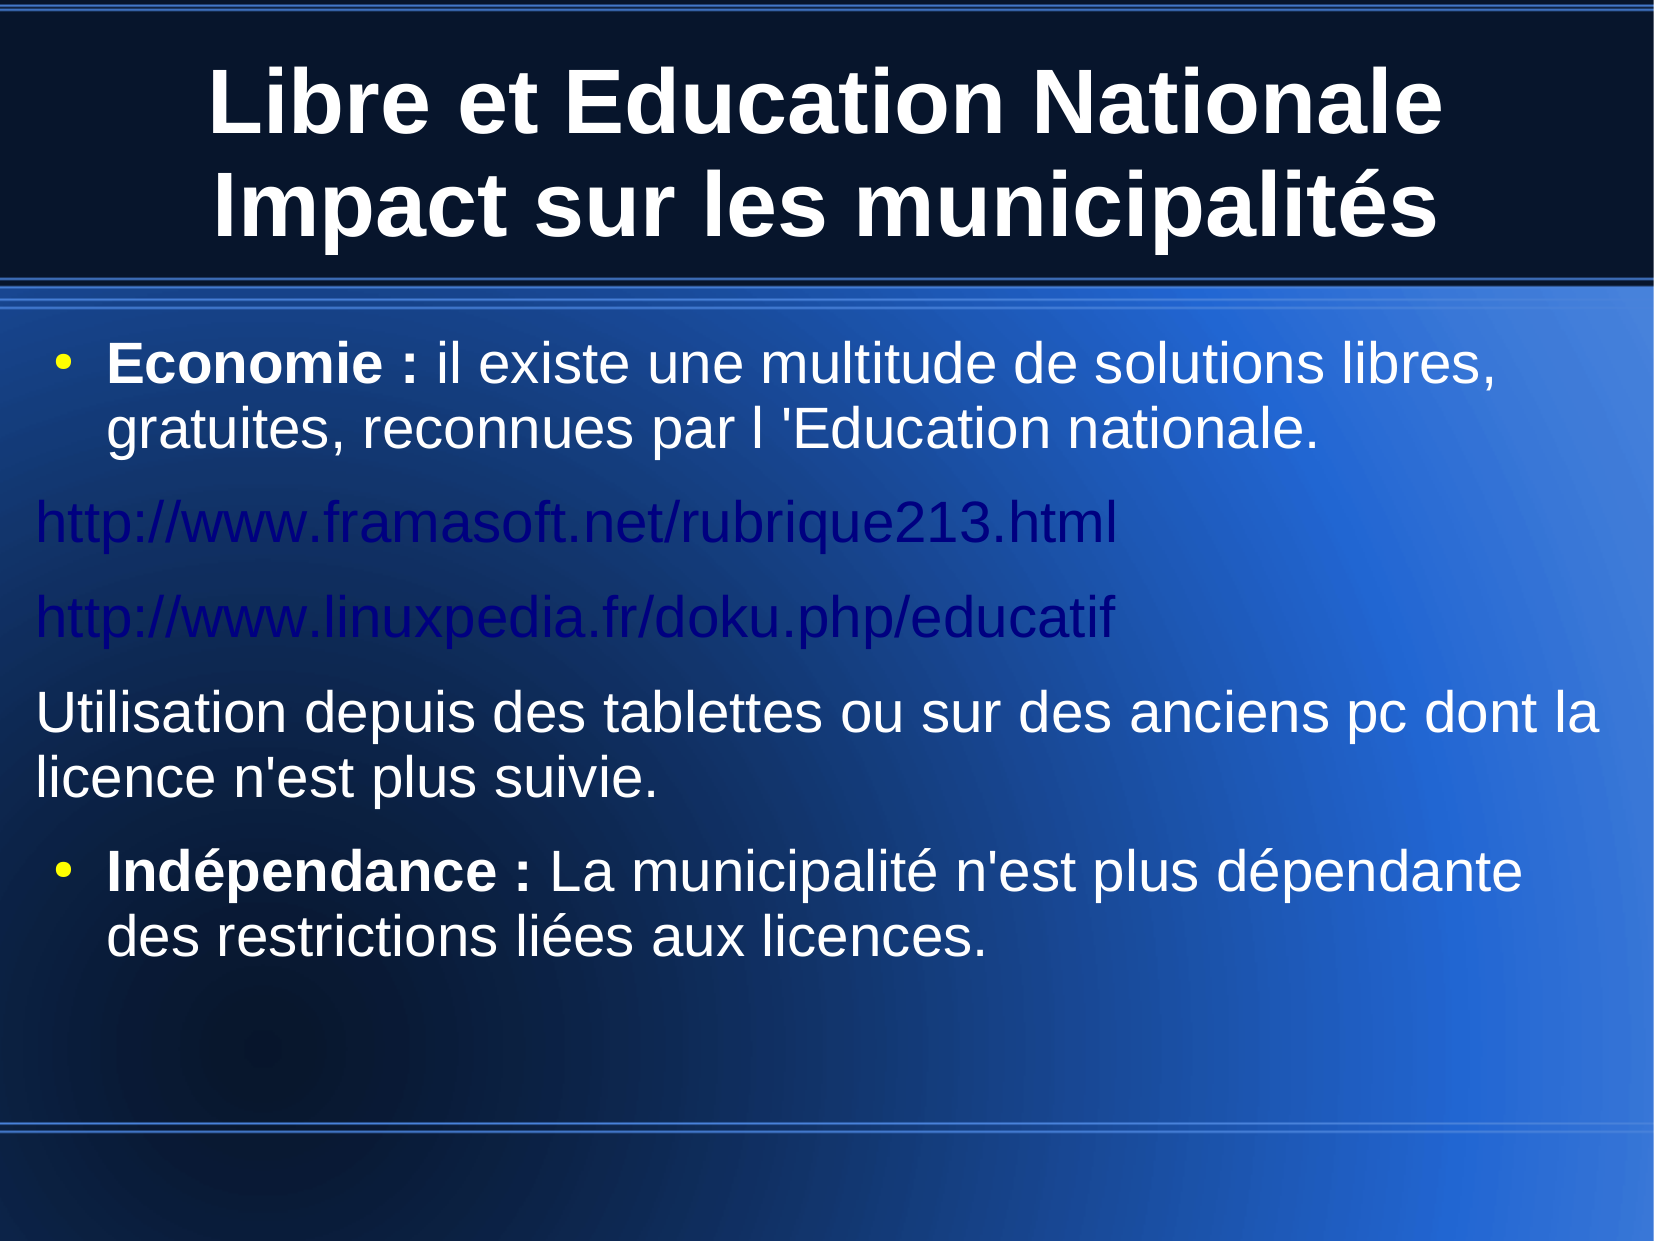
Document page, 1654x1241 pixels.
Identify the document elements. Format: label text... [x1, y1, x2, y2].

title Libre et Education Nationale Impact sur les municipalités [82, 50, 1571, 256]
list Economie : il existe une multitude de solutions libres, gratuites, reconnues par l 'Education nationale. http://www.framasoft.net/rubrique213.html http://www.linuxpedia.fr/doku.php/educatif Utilisation depuis des tablettes ou sur des anciens pc dont la licence n'est plus suivie. Indépendance : La municipalité n'est plus dépendante des restrictions liées aux licences. [35, 330, 1619, 1159]
picture [0, 0, 1654, 1241]
